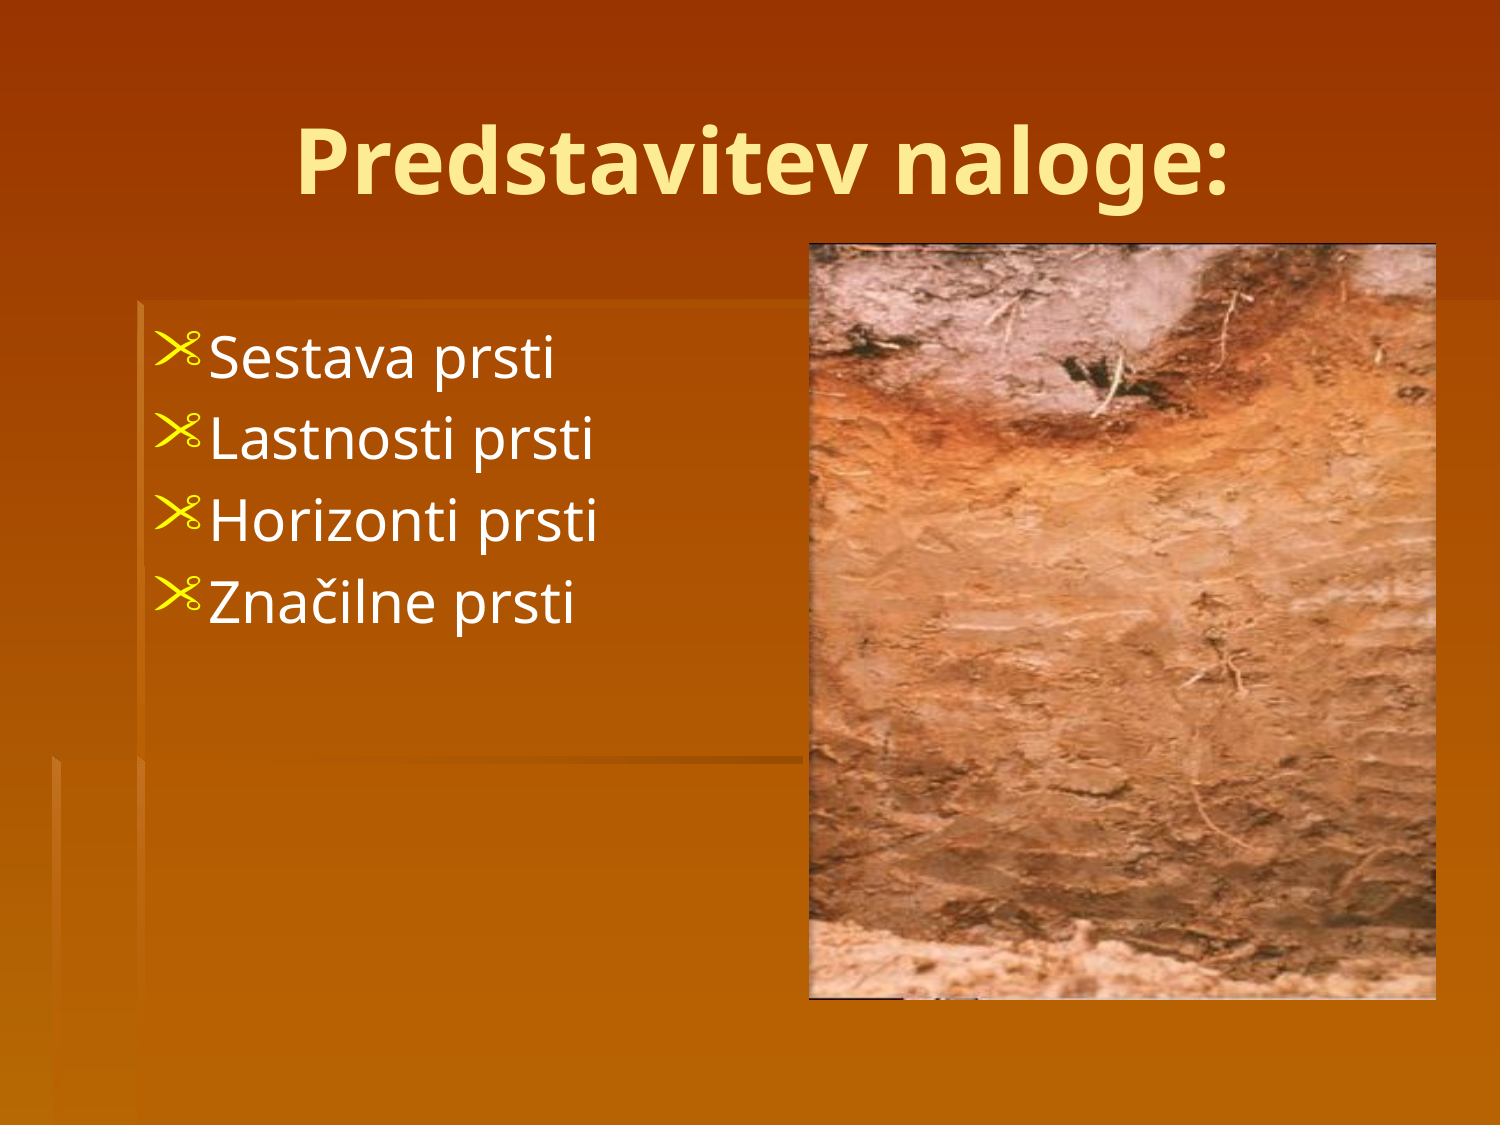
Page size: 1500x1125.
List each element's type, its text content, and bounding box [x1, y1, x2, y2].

picture [809, 243, 1436, 1000]
list Sestava prsti Lastnosti prsti Horizonti prsti Značilne prsti [137, 312, 782, 1000]
title Predstavitev naloge: [75, 40, 1451, 275]
